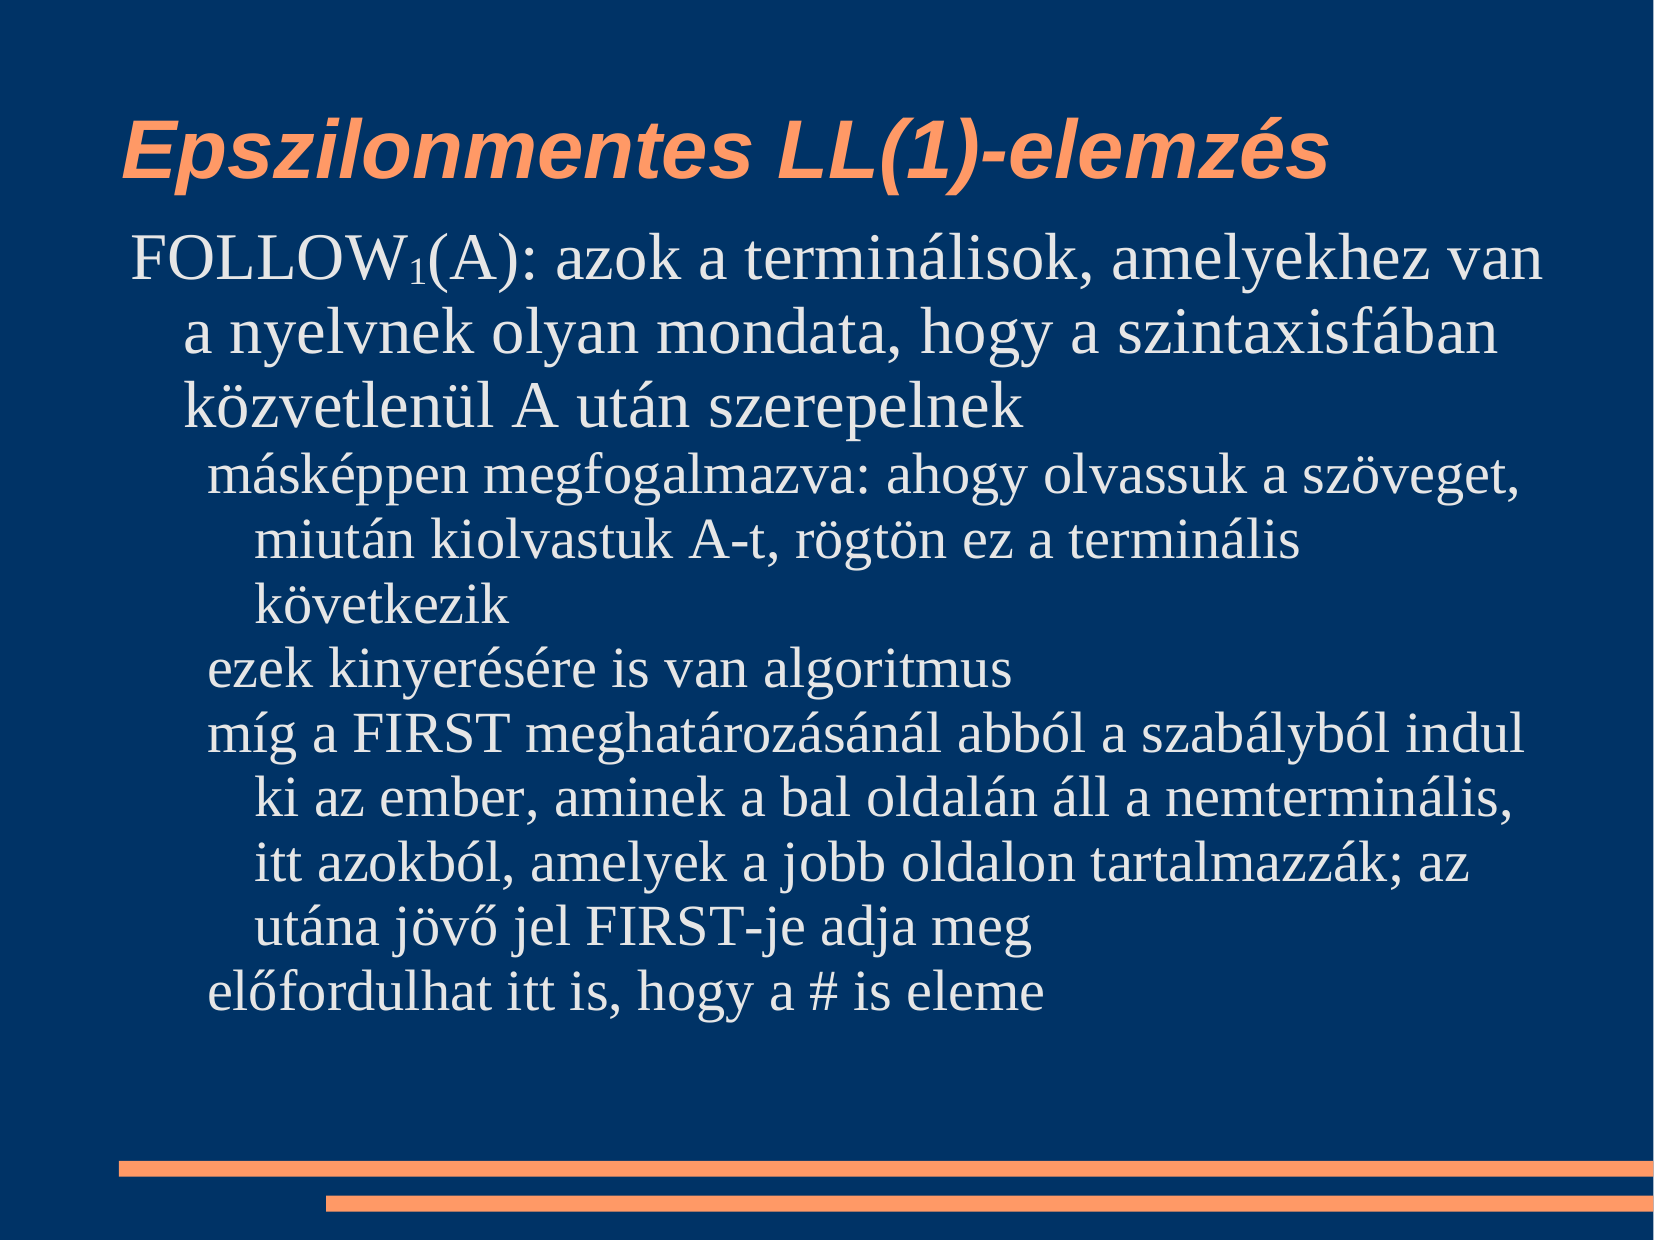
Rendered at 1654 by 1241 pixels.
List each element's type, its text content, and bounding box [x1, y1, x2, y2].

title Epszilonmentes LL(1)-elemzés [121, 46, 1534, 219]
list FOLLOW1(A): azok a terminálisok, amelyekhez van a nyelvnek olyan mondata, hogy a szintaxisfában közvetlenül A után szerepelnek másképpen megfogalmazva: ahogy olvassuk a szöveget, miután kiolvastuk A-t, rögtön ez a terminális következik ezek kinyerésére is van algoritmus míg a FIRST meghatározásánál abból a szabályból indul ki az ember, aminek a bal oldalán áll a nemterminális, itt azokból, amelyek a jobb oldalon tartalmazzák; az utána jövő jel FIRST-je adja meg előfordulhat itt is, hogy a # is eleme [112, 219, 1552, 1238]
